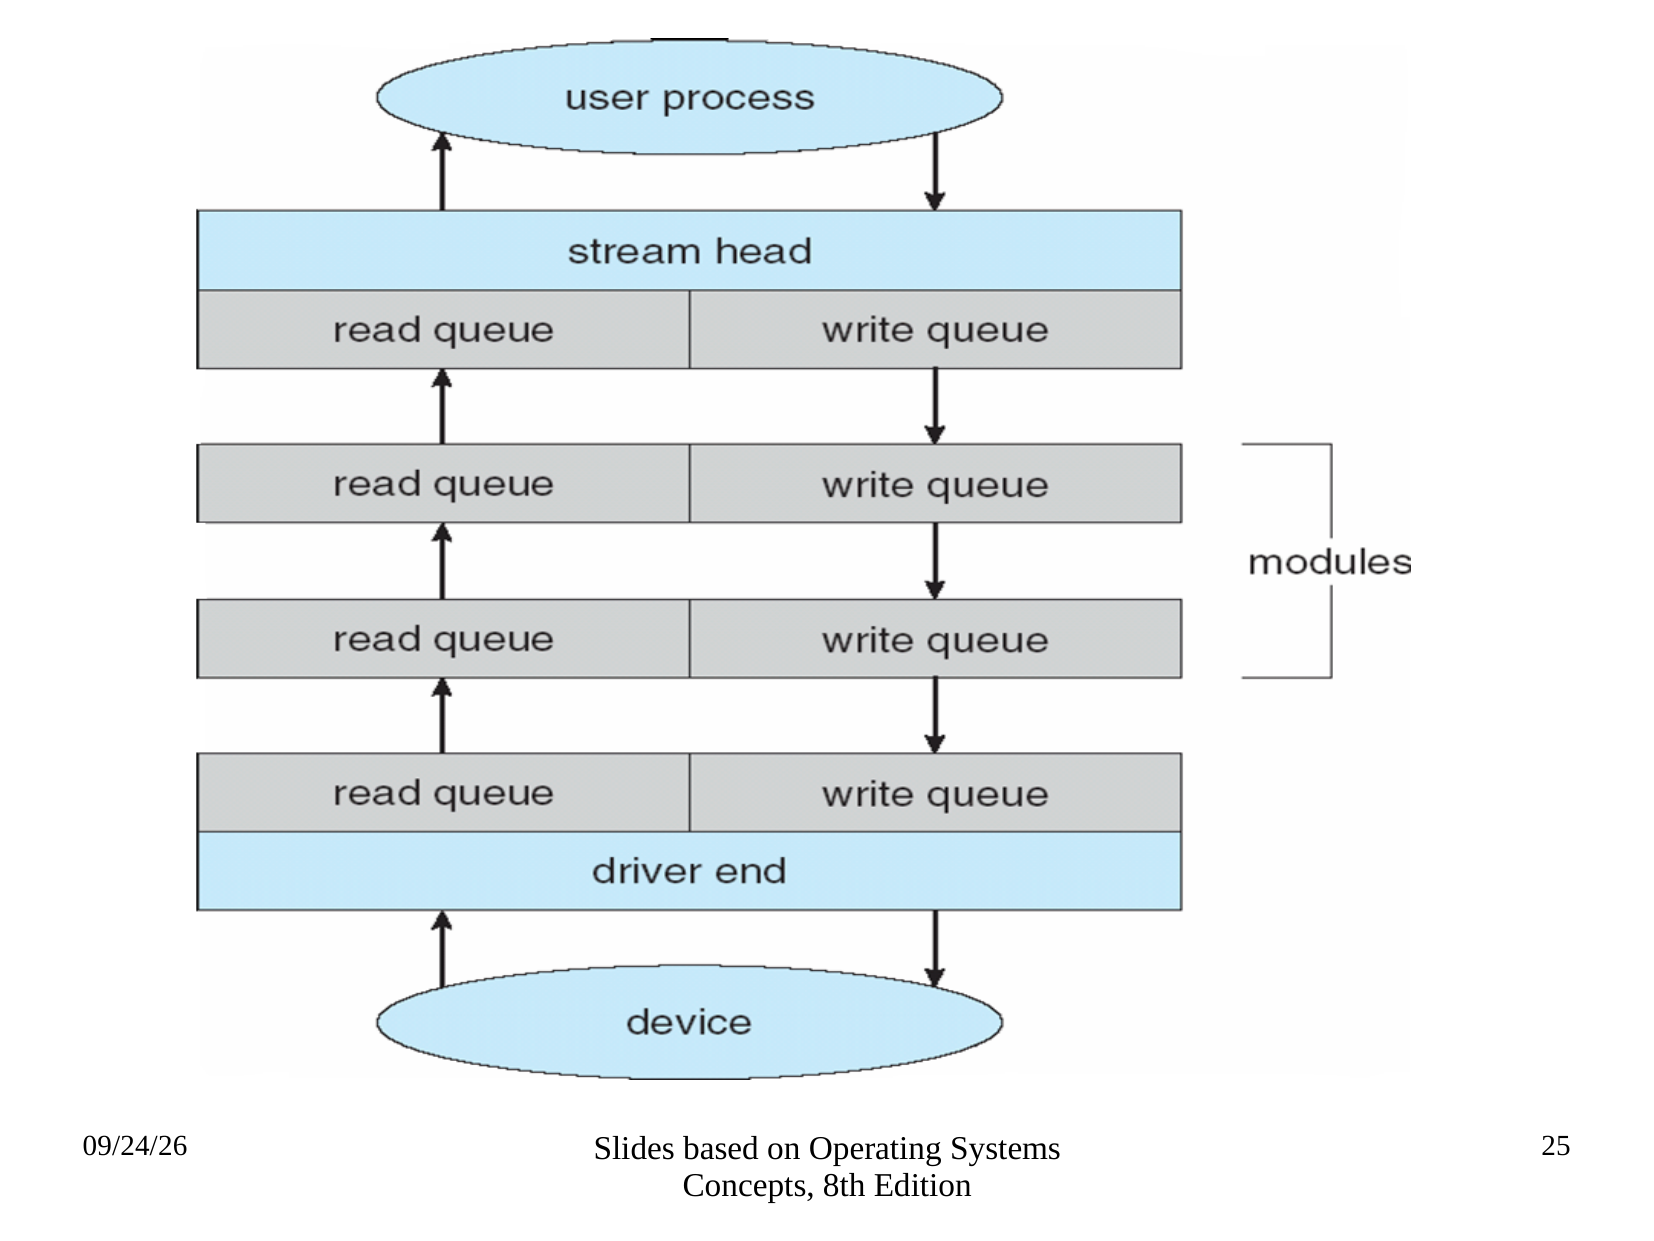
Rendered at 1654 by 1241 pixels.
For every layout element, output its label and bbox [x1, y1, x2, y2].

picture [195, 38, 1411, 1081]
